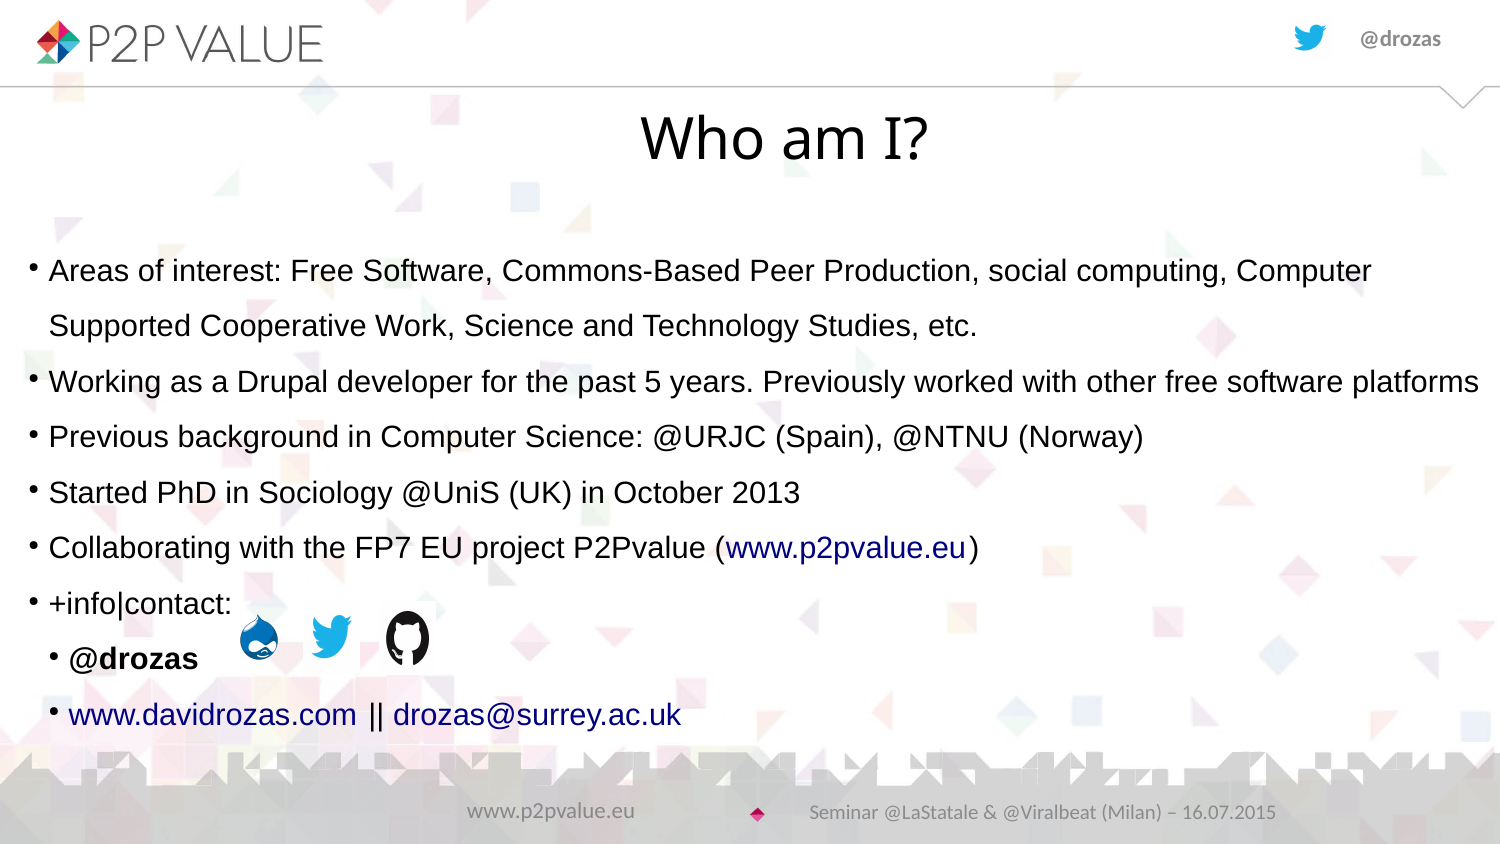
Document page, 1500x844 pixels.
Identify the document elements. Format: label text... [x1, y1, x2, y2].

picture [379, 601, 436, 676]
picture [240, 614, 278, 661]
text_box Seminar @LaStatale & @Viralbeat (Milan) – 16.07.2015 [796, 788, 1489, 834]
text_box www.p2pvalue.eu [460, 789, 679, 829]
picture [0, 0, 1500, 844]
title Who am I? [324, 92, 1246, 181]
picture [303, 599, 360, 675]
subtitle Areas of interest: Free Software, Commons-Based Peer Production, social computing, Computer Supported Cooperative Work, Science and Technology Studies, etc. Working as a Drupal developer for the past 5 years. Previously worked with other free software platforms Previous background in Computer Science: @URJC (Spain), @NTNU (Norway) Started PhD in Sociology @UniS (UK) in October 2013 Collaborating with the FP7 EU project P2Pvalue (www.p2pvalue.eu) +info|contact: @drozas www.davidrozas.com || drozas@surrey.ac.uk [15, 225, 1500, 766]
text_box @drozas [1317, 15, 1456, 61]
